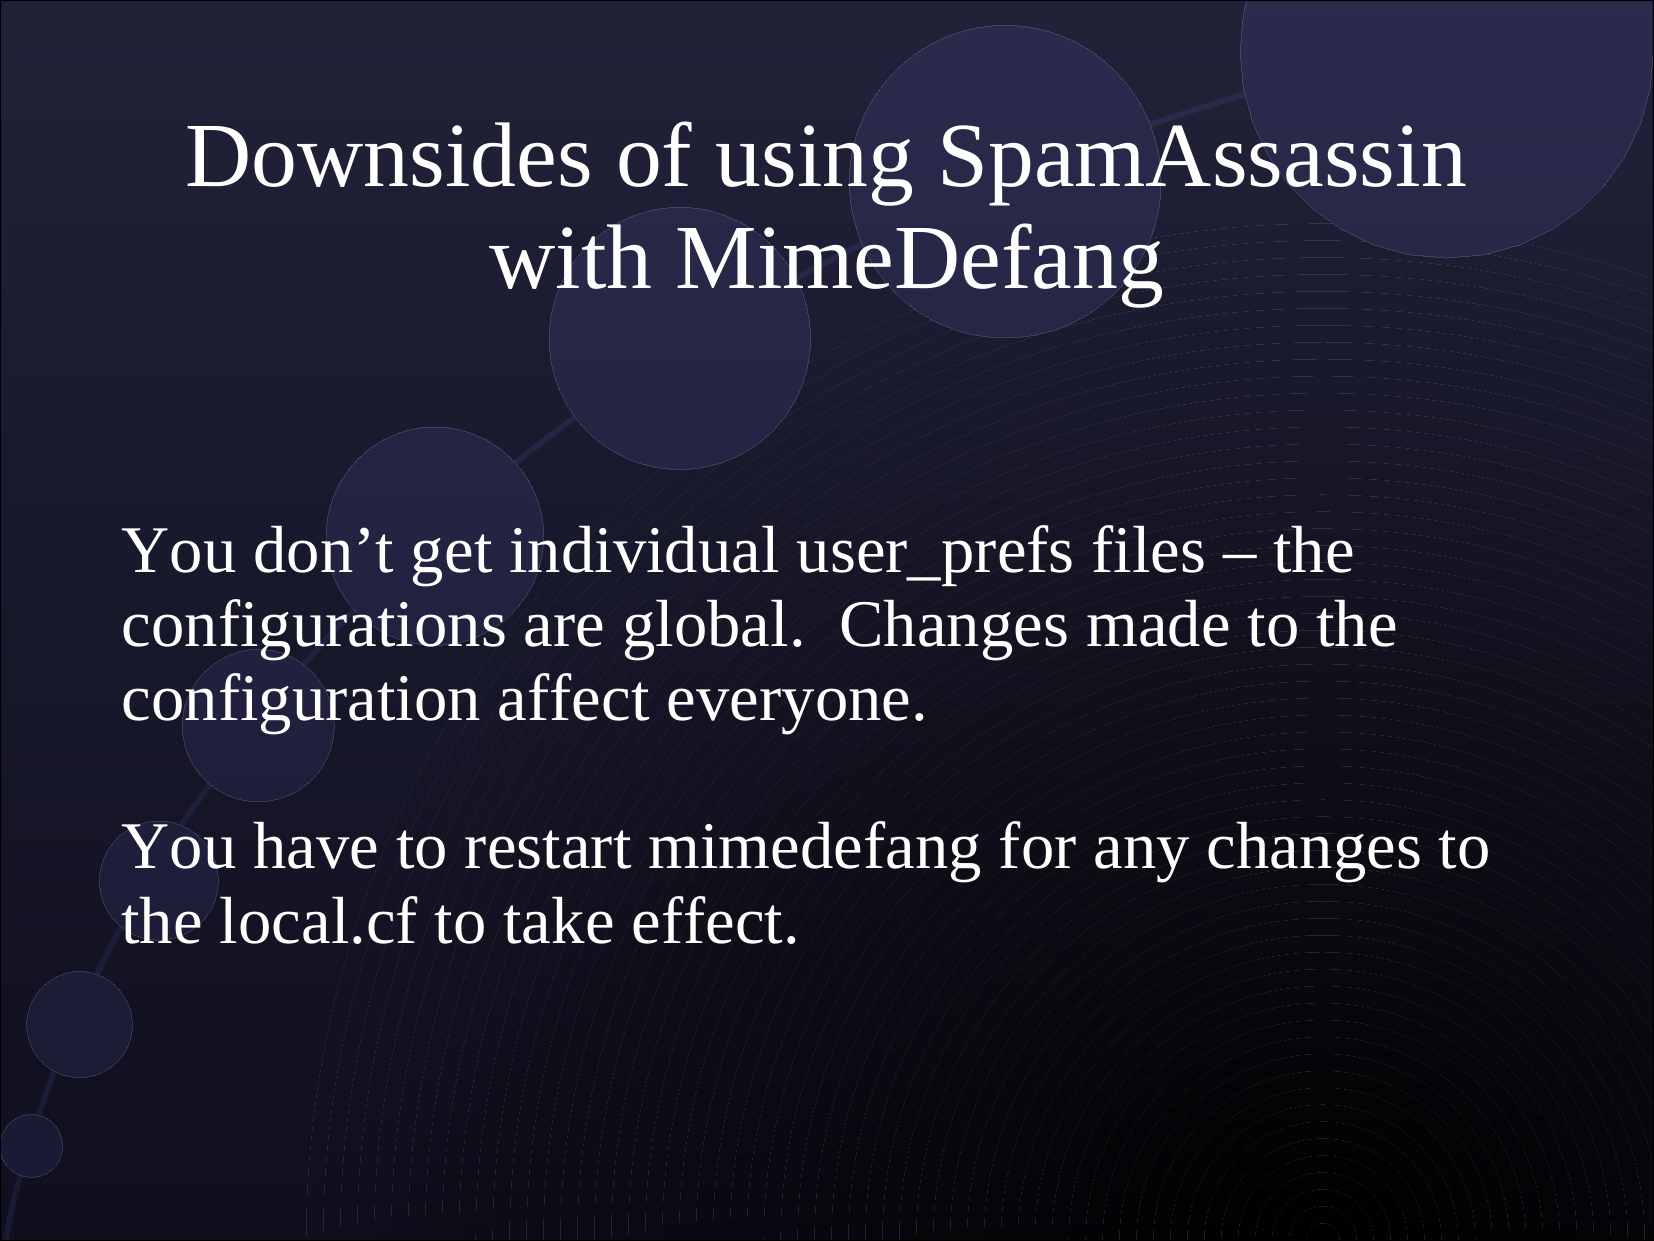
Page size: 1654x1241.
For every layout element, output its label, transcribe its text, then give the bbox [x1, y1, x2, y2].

subtitle You don’t get individual user_prefs files – the configurations are global. Changes made to the configuration affect everyone. You have to restart mimedefang for any changes to the local.cf to take effect. [121, 344, 1534, 1127]
title Downsides of using SpamAssassin with MimeDefang [121, 95, 1534, 318]
